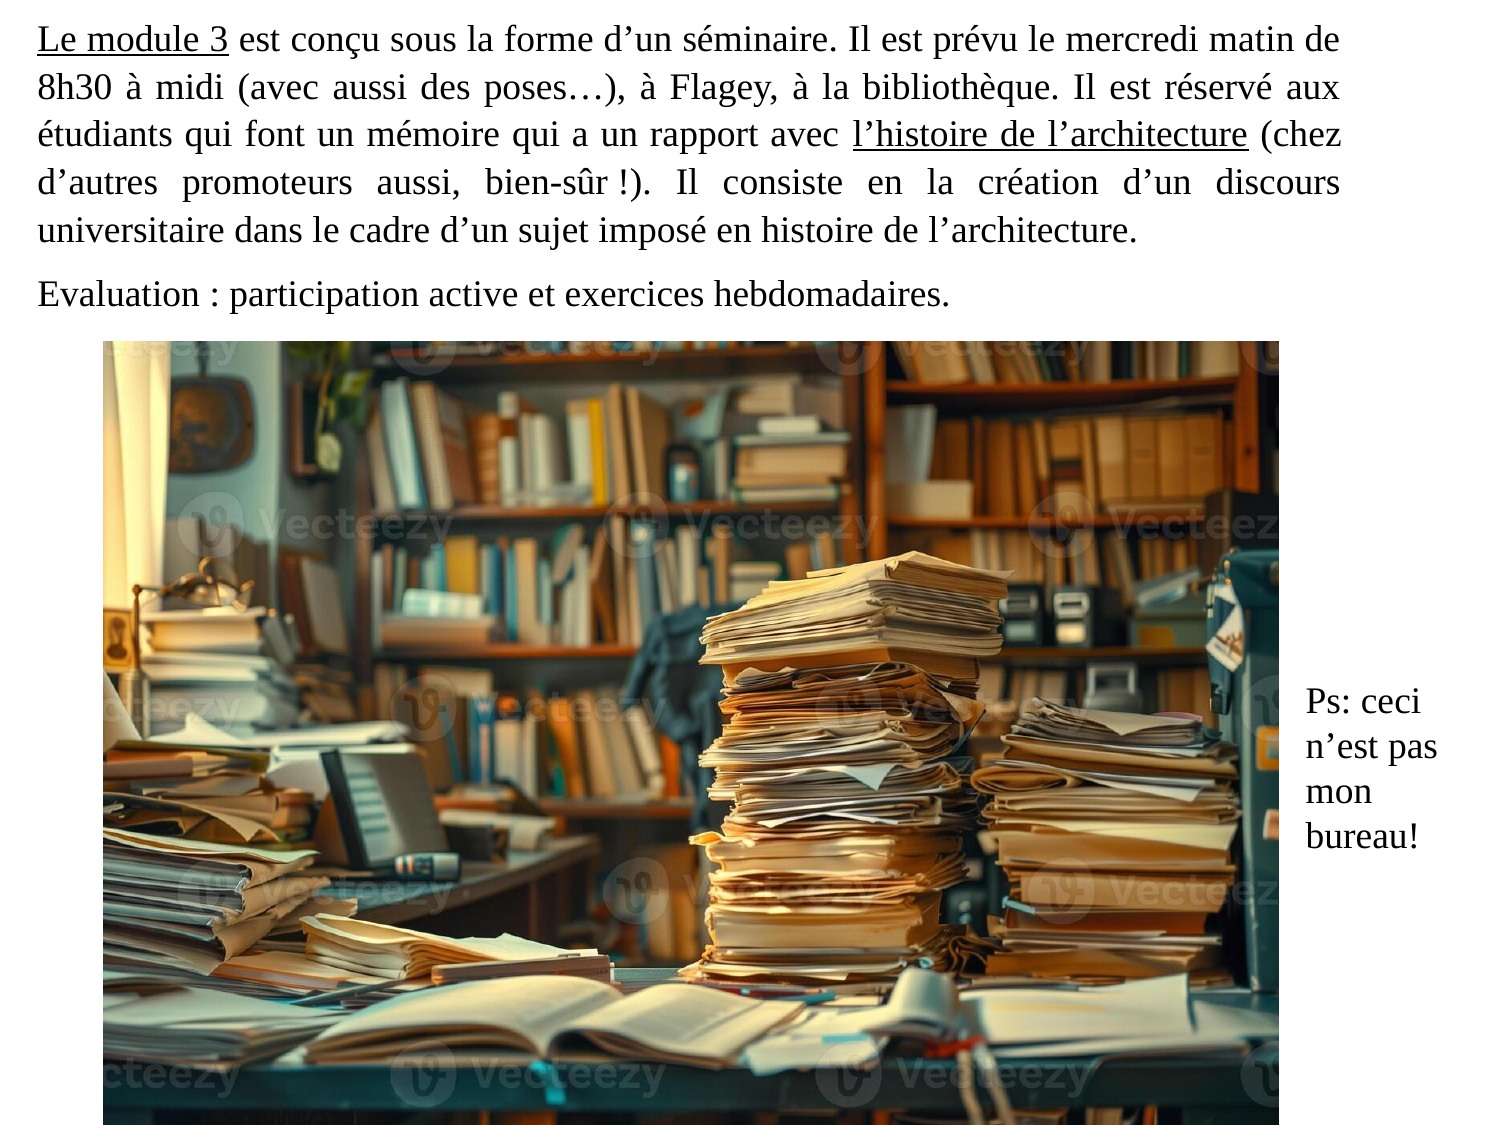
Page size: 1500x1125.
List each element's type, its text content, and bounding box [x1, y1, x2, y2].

text_box Le module 3 est conçu sous la forme d’un séminaire. Il est prévu le mercredi matin de 8h30 à midi (avec aussi des poses…), à Flagey, à la bibliothèque. Il est réservé aux étudiants qui font un mémoire qui a un rapport avec l’histoire de l’architecture (chez d’autres promoteurs aussi, bien-sûr !). Il consiste en la création d’un discours universitaire dans le cadre d’un sujet imposé en histoire de l’architecture. Evaluation : participation active et exercices hebdomadaires. [22, 3, 1359, 388]
picture [103, 341, 1279, 1125]
text_box Ps: ceci n’est pas mon bureau! [1290, 668, 1500, 866]
